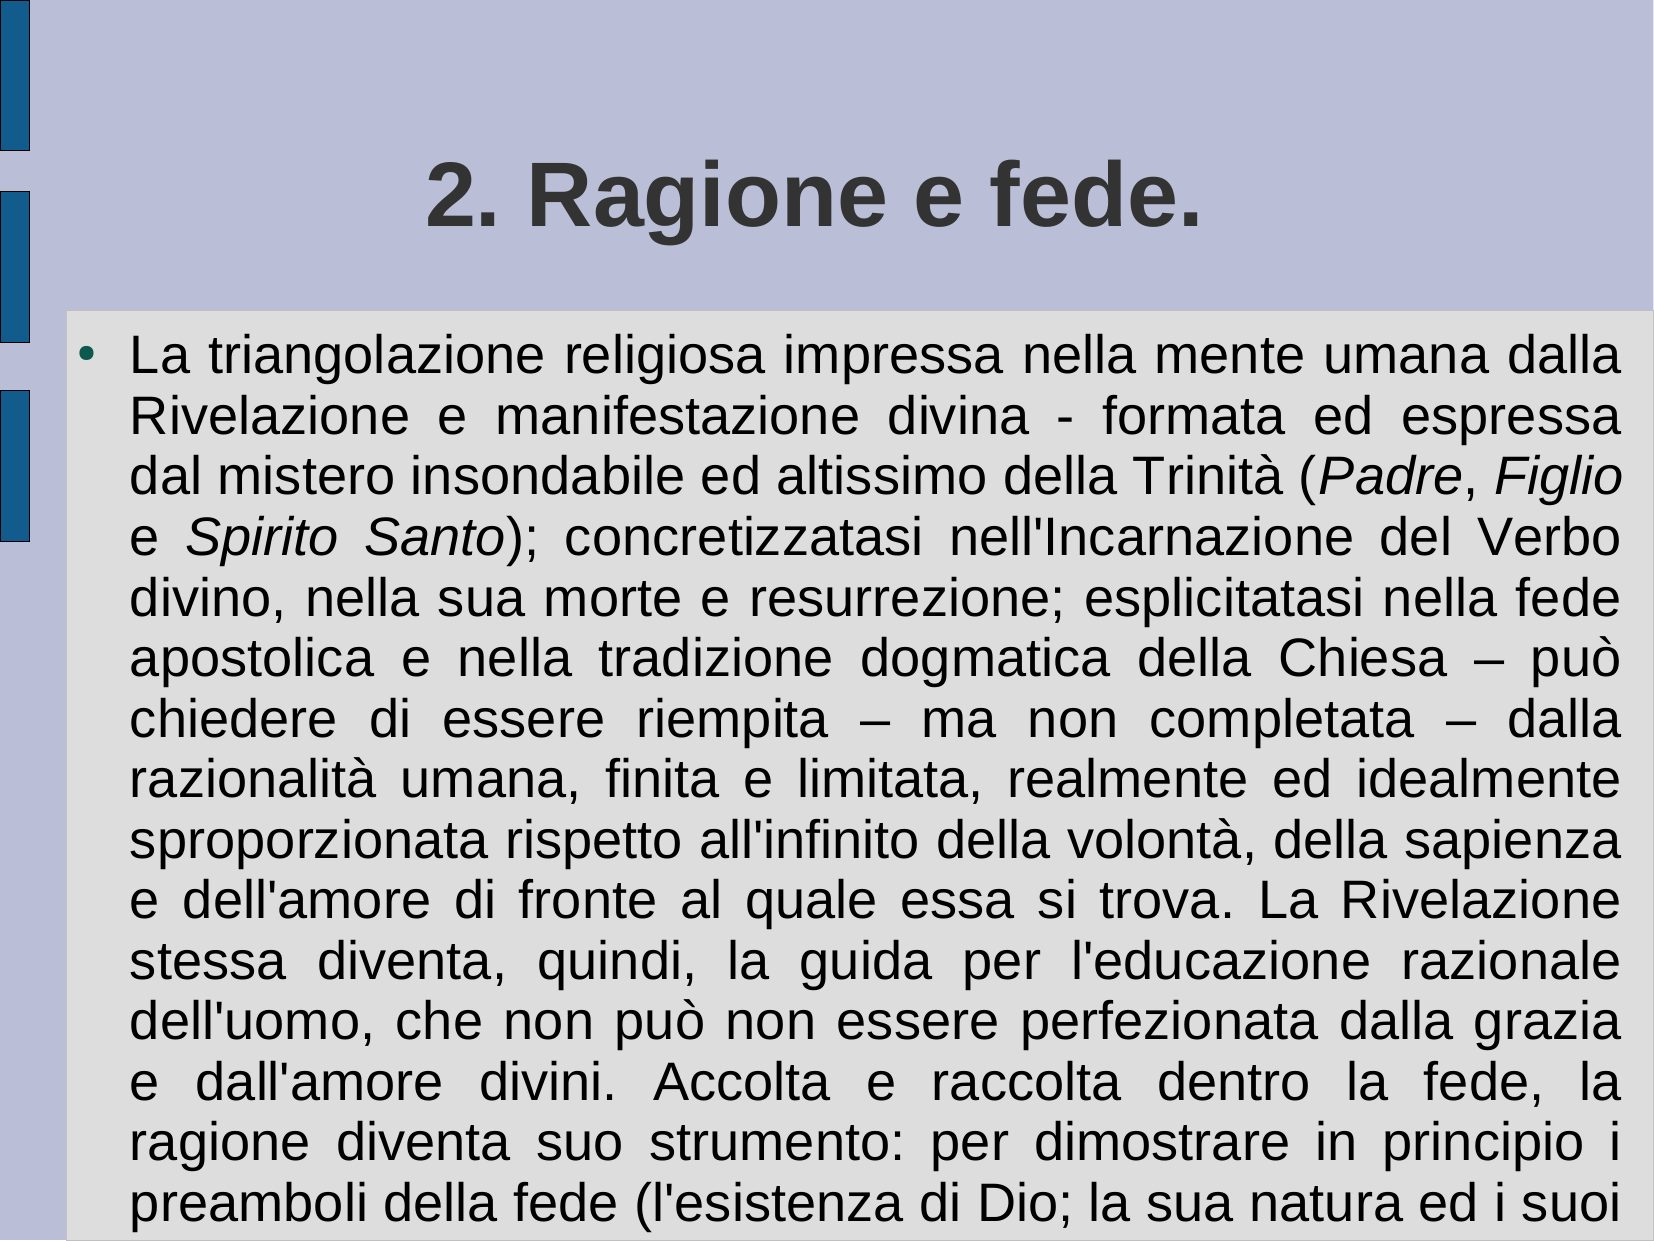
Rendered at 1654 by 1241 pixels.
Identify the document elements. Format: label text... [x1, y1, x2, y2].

title 2. Ragione e fede. [121, 91, 1534, 299]
list La triangolazione religiosa impressa nella mente umana dalla Rivelazione e manifestazione divina - formata ed espressa dal mistero insondabile ed altissimo della Trinità (Padre, Figlio e Spirito Santo); concretizzatasi nell'Incarnazione del Verbo divino, nella sua morte e resurrezione; esplicitatasi nella fede apostolica e nella tradizione dogmatica della Chiesa – può chiedere di essere riempita – ma non completata – dalla razionalità umana, finita e limitata, realmente ed idealmente sproporzionata rispetto all'infinito della volontà, della sapienza e dell'amore di fronte al quale essa si trova. La Rivelazione stessa diventa, quindi, la guida per l'educazione razionale dell'uomo, che non può non essere perfezionata dalla grazia e dall'amore divini. Accolta e raccolta dentro la fede, la ragione diventa suo strumento: per dimostrare in principio i preamboli della fede (l'esistenza di Dio; la sua natura ed i suoi [59, 324, 1625, 1233]
